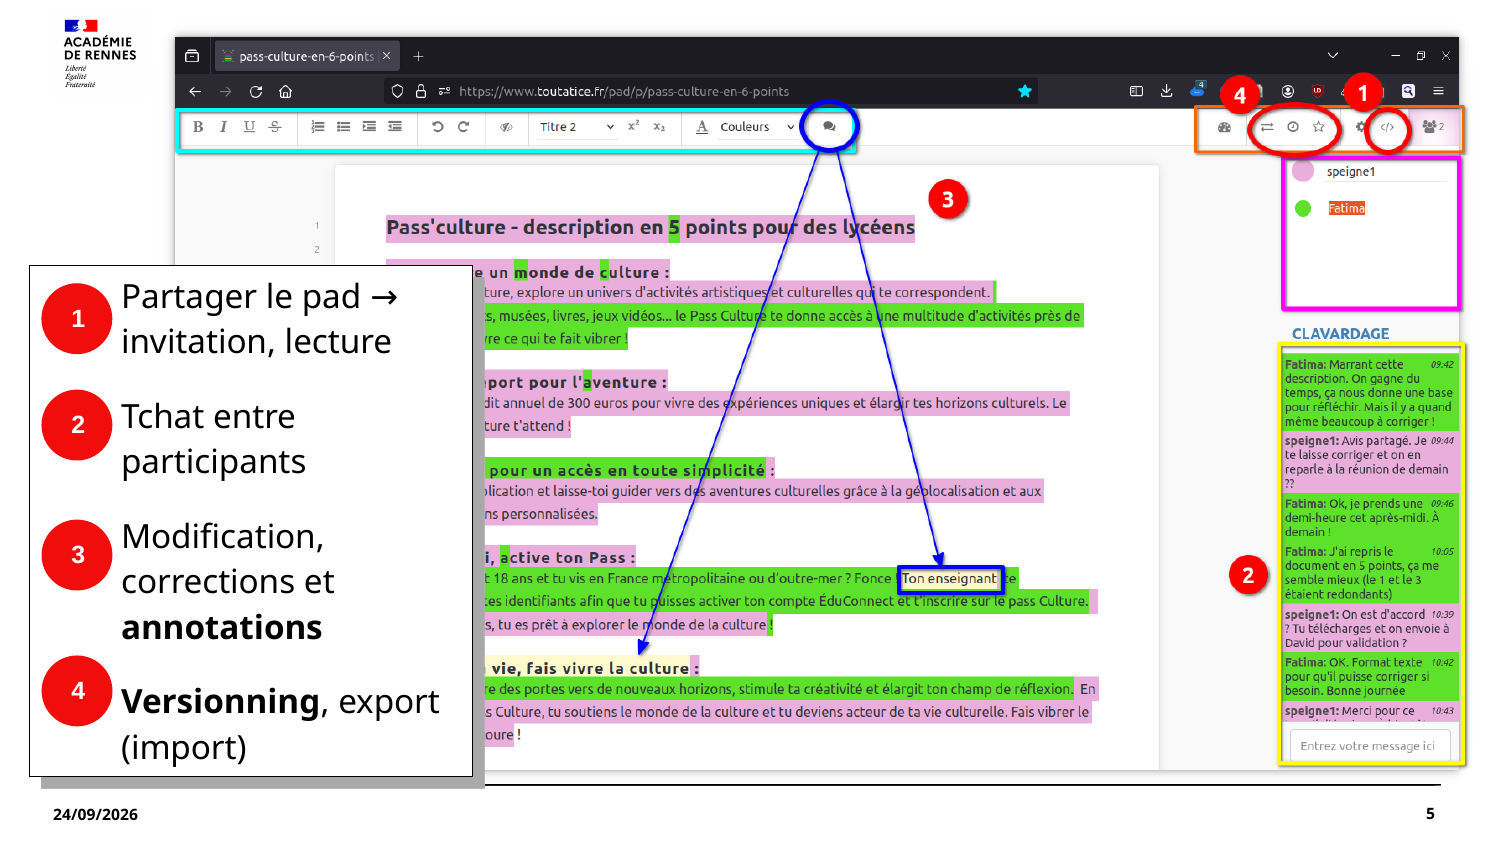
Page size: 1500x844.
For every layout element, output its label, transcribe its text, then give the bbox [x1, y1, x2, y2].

picture [53, 8, 148, 99]
slide_number <numéro> [1213, 786, 1436, 844]
text_box 4 [41, 655, 113, 727]
picture [158, 20, 1475, 786]
text_box 2 [41, 389, 113, 461]
text_box Partager le pad → invitation, lecture Tchat entre participants Modification, corrections et annotations Versionning, export (import) [29, 265, 473, 739]
text_box 1 [41, 283, 113, 355]
slide_number 19/04/2024 [53, 789, 245, 844]
text_box 3 [41, 519, 113, 591]
